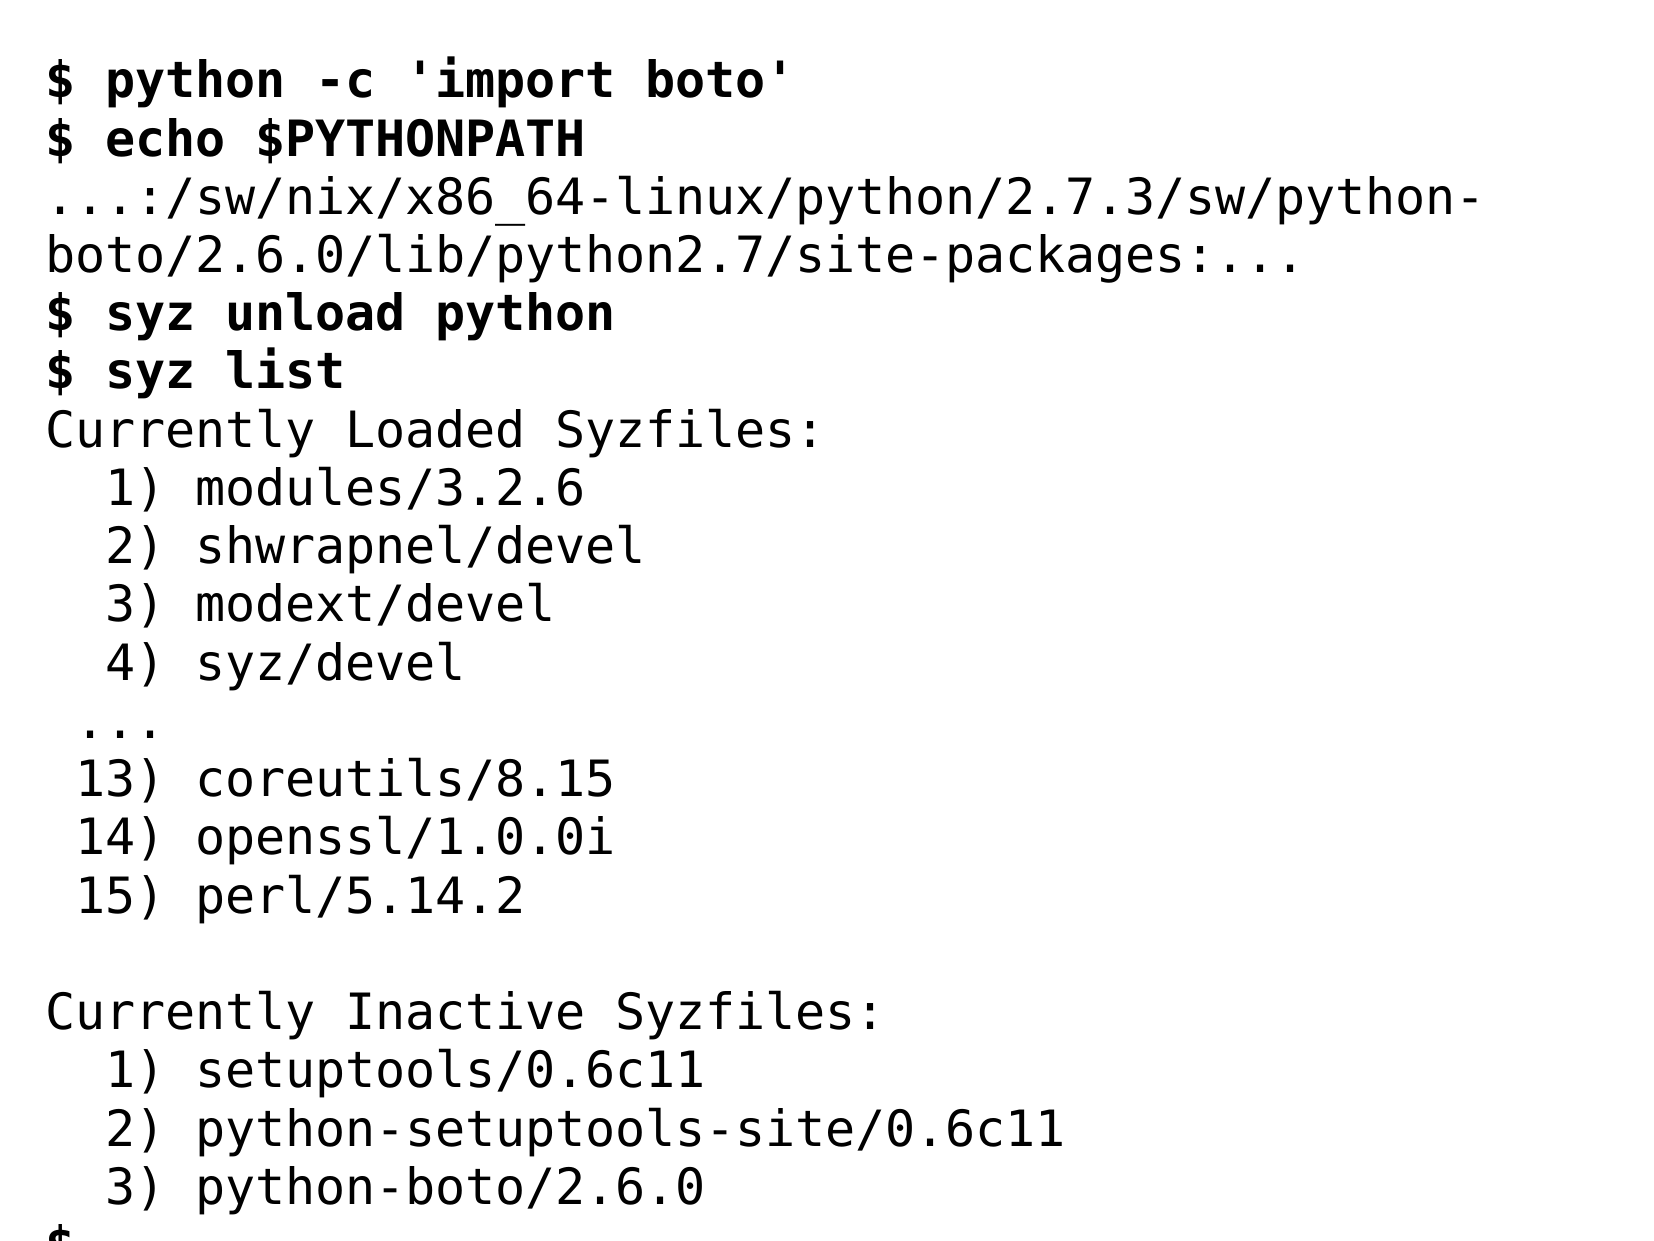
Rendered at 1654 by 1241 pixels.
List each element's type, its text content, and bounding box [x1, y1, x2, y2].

list $ python -c 'import boto' $ echo $PYTHONPATH ...:/sw/nix/x86_64-linux/python/2.7.3/sw/python-boto/2.6.0/lib/python2.7/site-packages:... $ syz unload python $ syz list Currently Loaded Syzfiles: 1) modules/3.2.6 2) shwrapnel/devel 3) modext/devel 4) syz/devel ... 13) coreutils/8.15 14) openssl/1.0.0i 15) perl/5.14.2 Currently Inactive Syzfiles: 1) setuptools/0.6c11 2) python-setuptools-site/0.6c11 3) python-boto/2.6.0 $ [45, 51, 1636, 1217]
